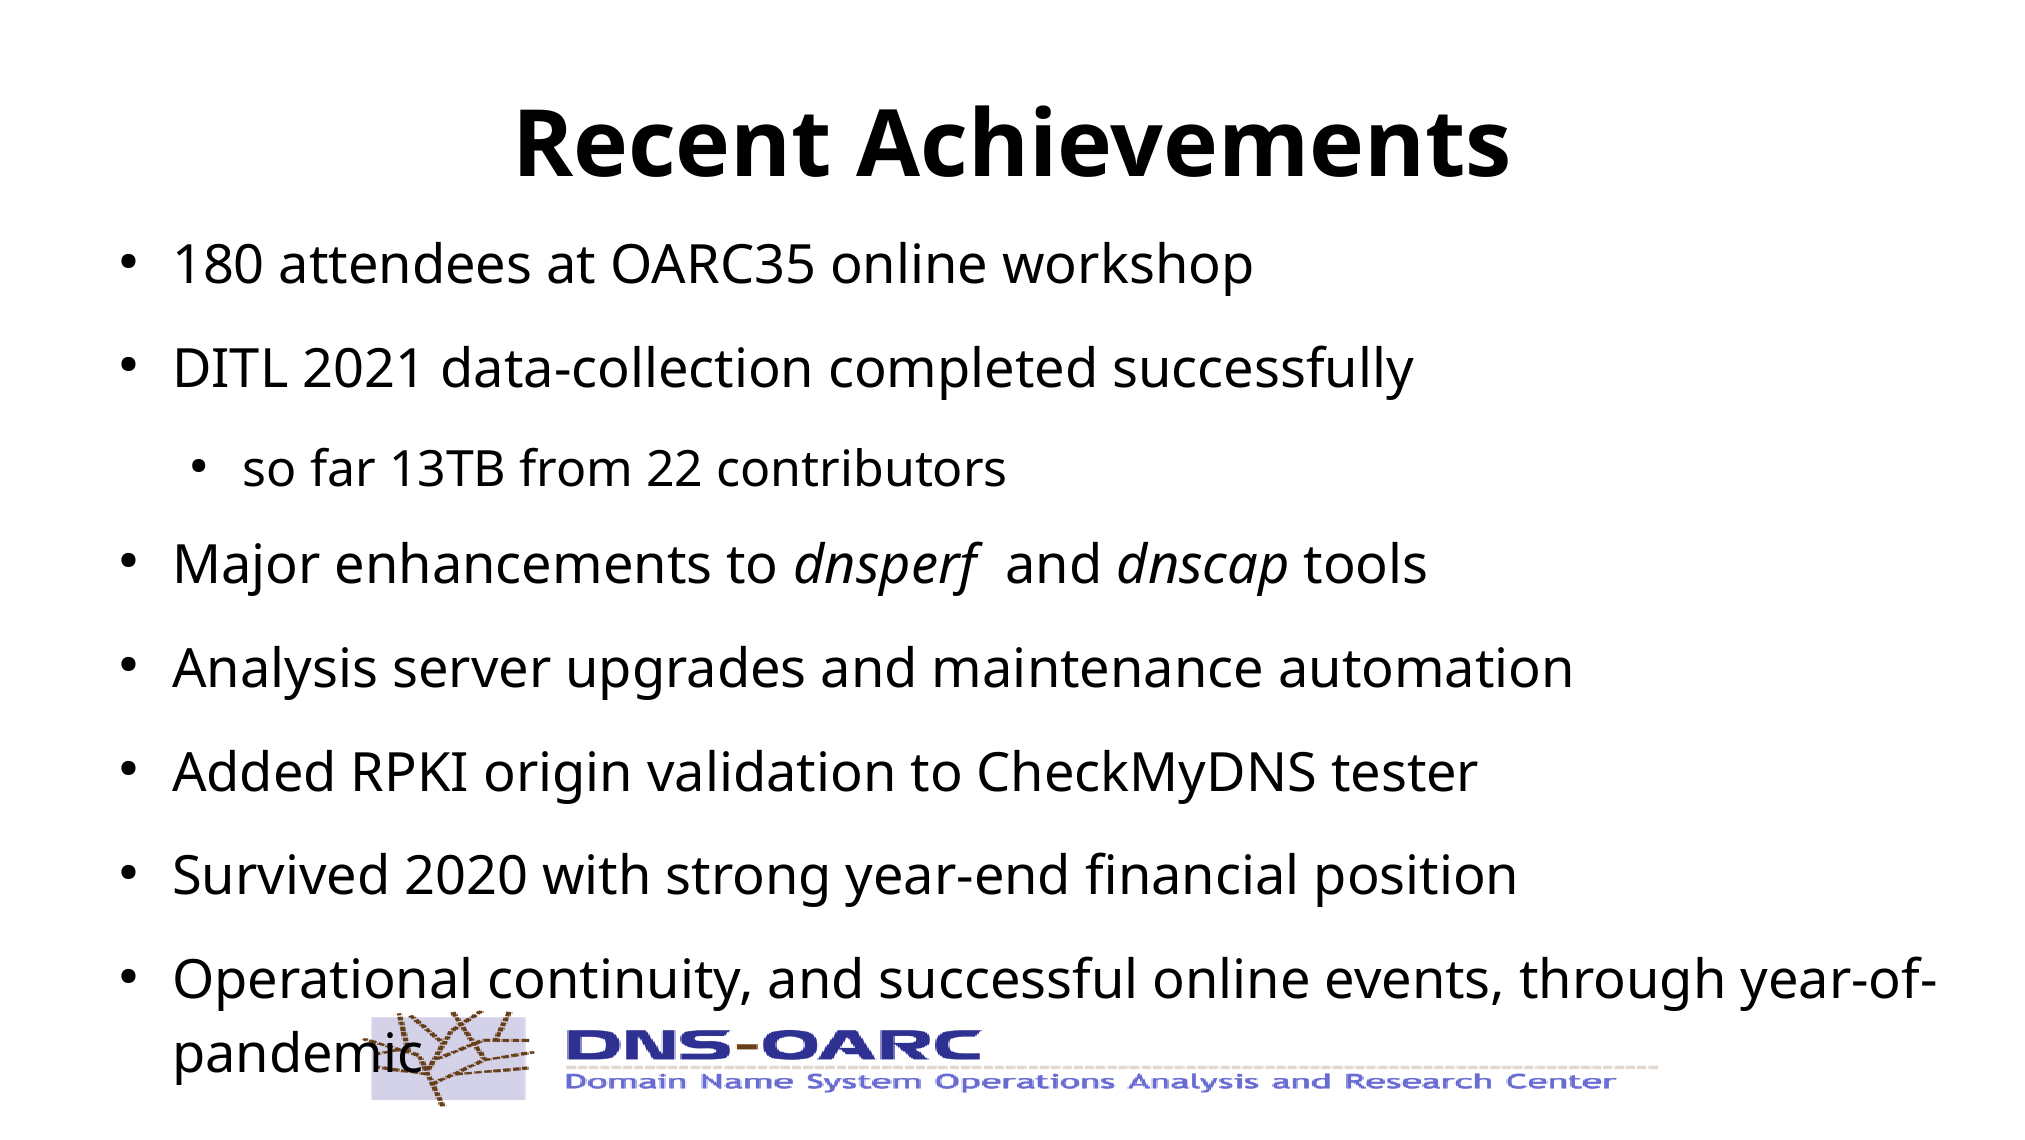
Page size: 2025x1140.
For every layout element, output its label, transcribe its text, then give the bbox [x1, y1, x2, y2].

picture [289, 1048, 293, 1067]
title Recent Achievements [101, 45, 1924, 225]
picture [289, 1004, 1700, 1113]
list 180 attendees at OARC35 online workshop DITL 2021 data-collection completed successfully so far 13TB from 22 contributors Major enhancements to dnsperf and dnscap tools Analysis server upgrades and maintenance automation Added RPKI origin validation to CheckMyDNS tester Survived 2020 with strong year-end financial position Operational continuity, and successful online events, through year-of-pandemic [101, 225, 1966, 887]
